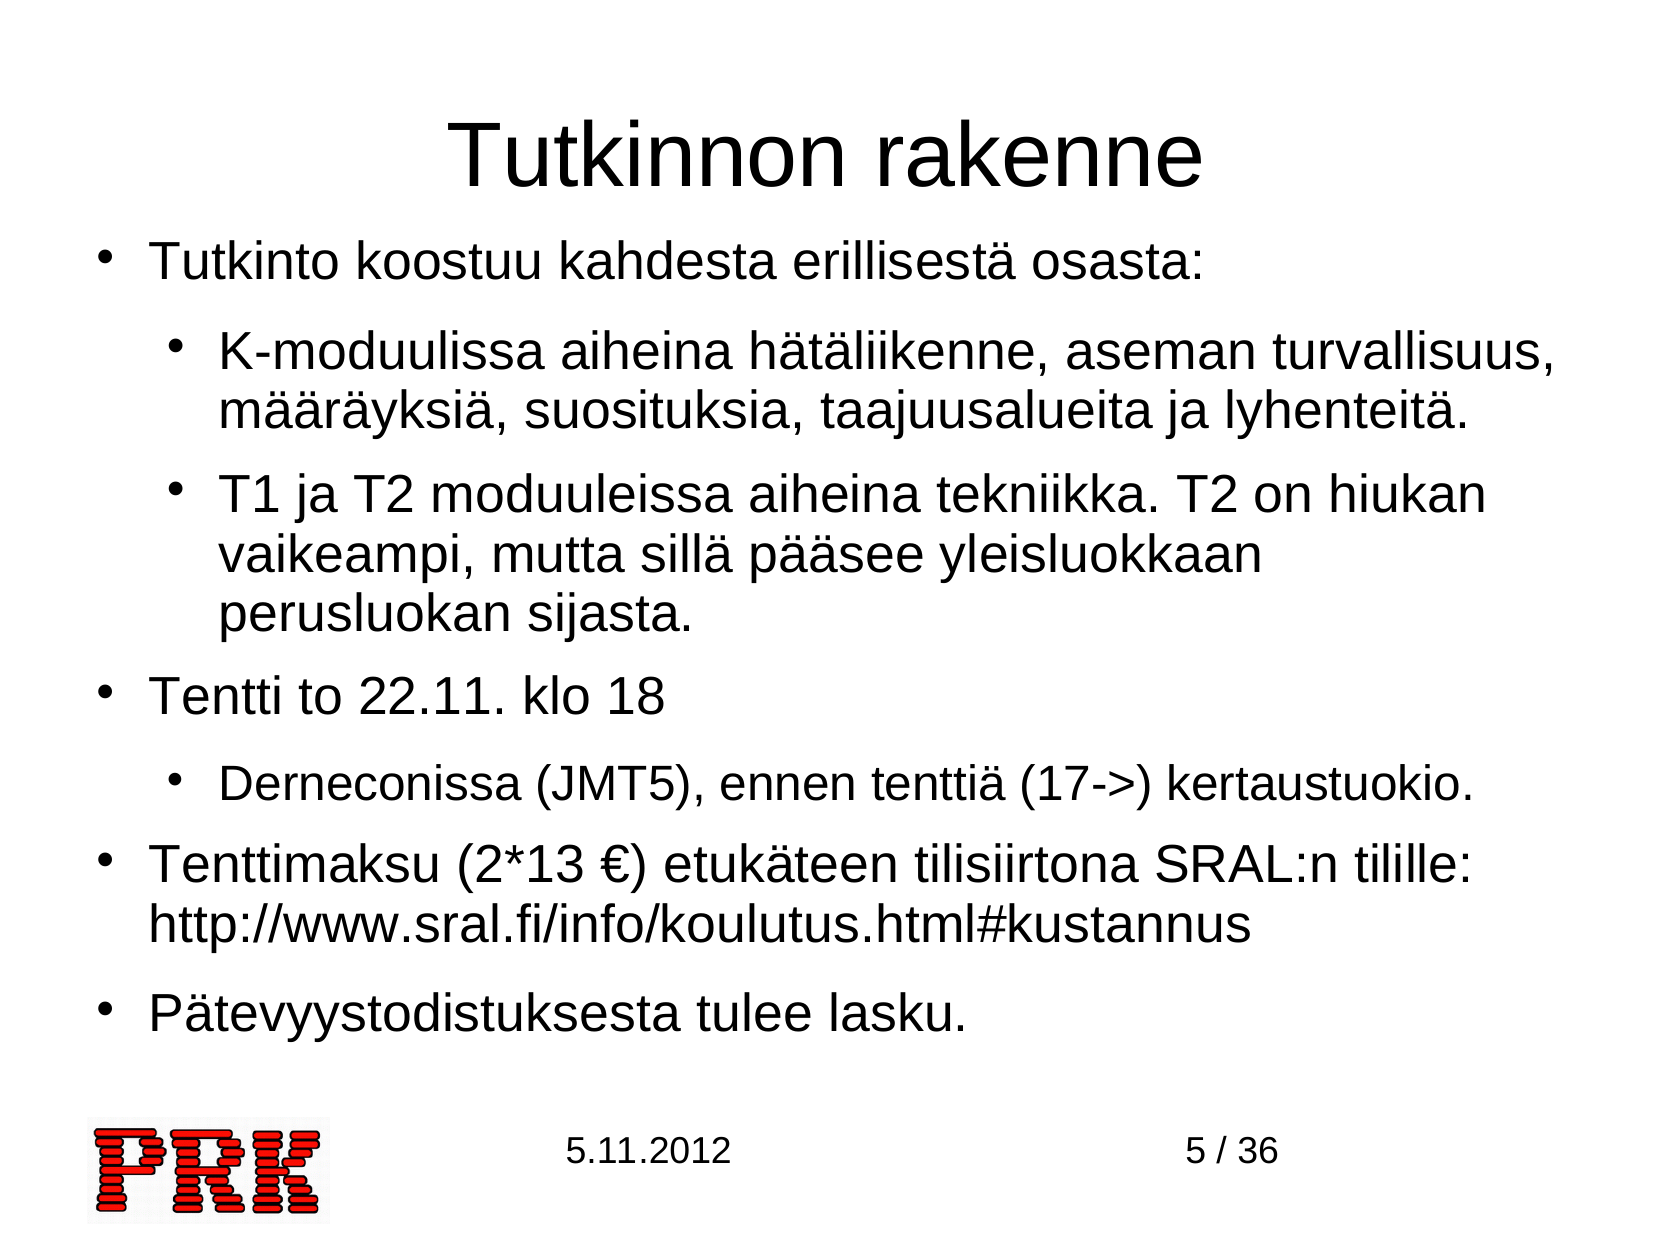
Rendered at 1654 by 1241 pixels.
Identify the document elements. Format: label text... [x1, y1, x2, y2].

list Tutkinto koostuu kahdesta erillisestä osasta: K-moduulissa aiheina hätäliikenne, aseman turvallisuus, määräyksiä, suosituksia, taajuusalueita ja lyhenteitä. T1 ja T2 moduuleissa aiheina tekniikka. T2 on hiukan vaikeampi, mutta sillä pääsee yleisluokkaan perusluokan sijasta. Tentti to 22.11. klo 18 Derneconissa (JMT5), ennen tenttiä (17->) kertaustuokio. Tenttimaksu (2*13 €) etukäteen tilisiirtona SRAL:n tilille: http://www.sral.fi/info/koulutus.html#kustannus Pätevyystodistuksesta tulee lasku. [79, 227, 1568, 1203]
picture [87, 1203, 330, 1224]
title Tutkinnon rakenne [82, 49, 1571, 257]
